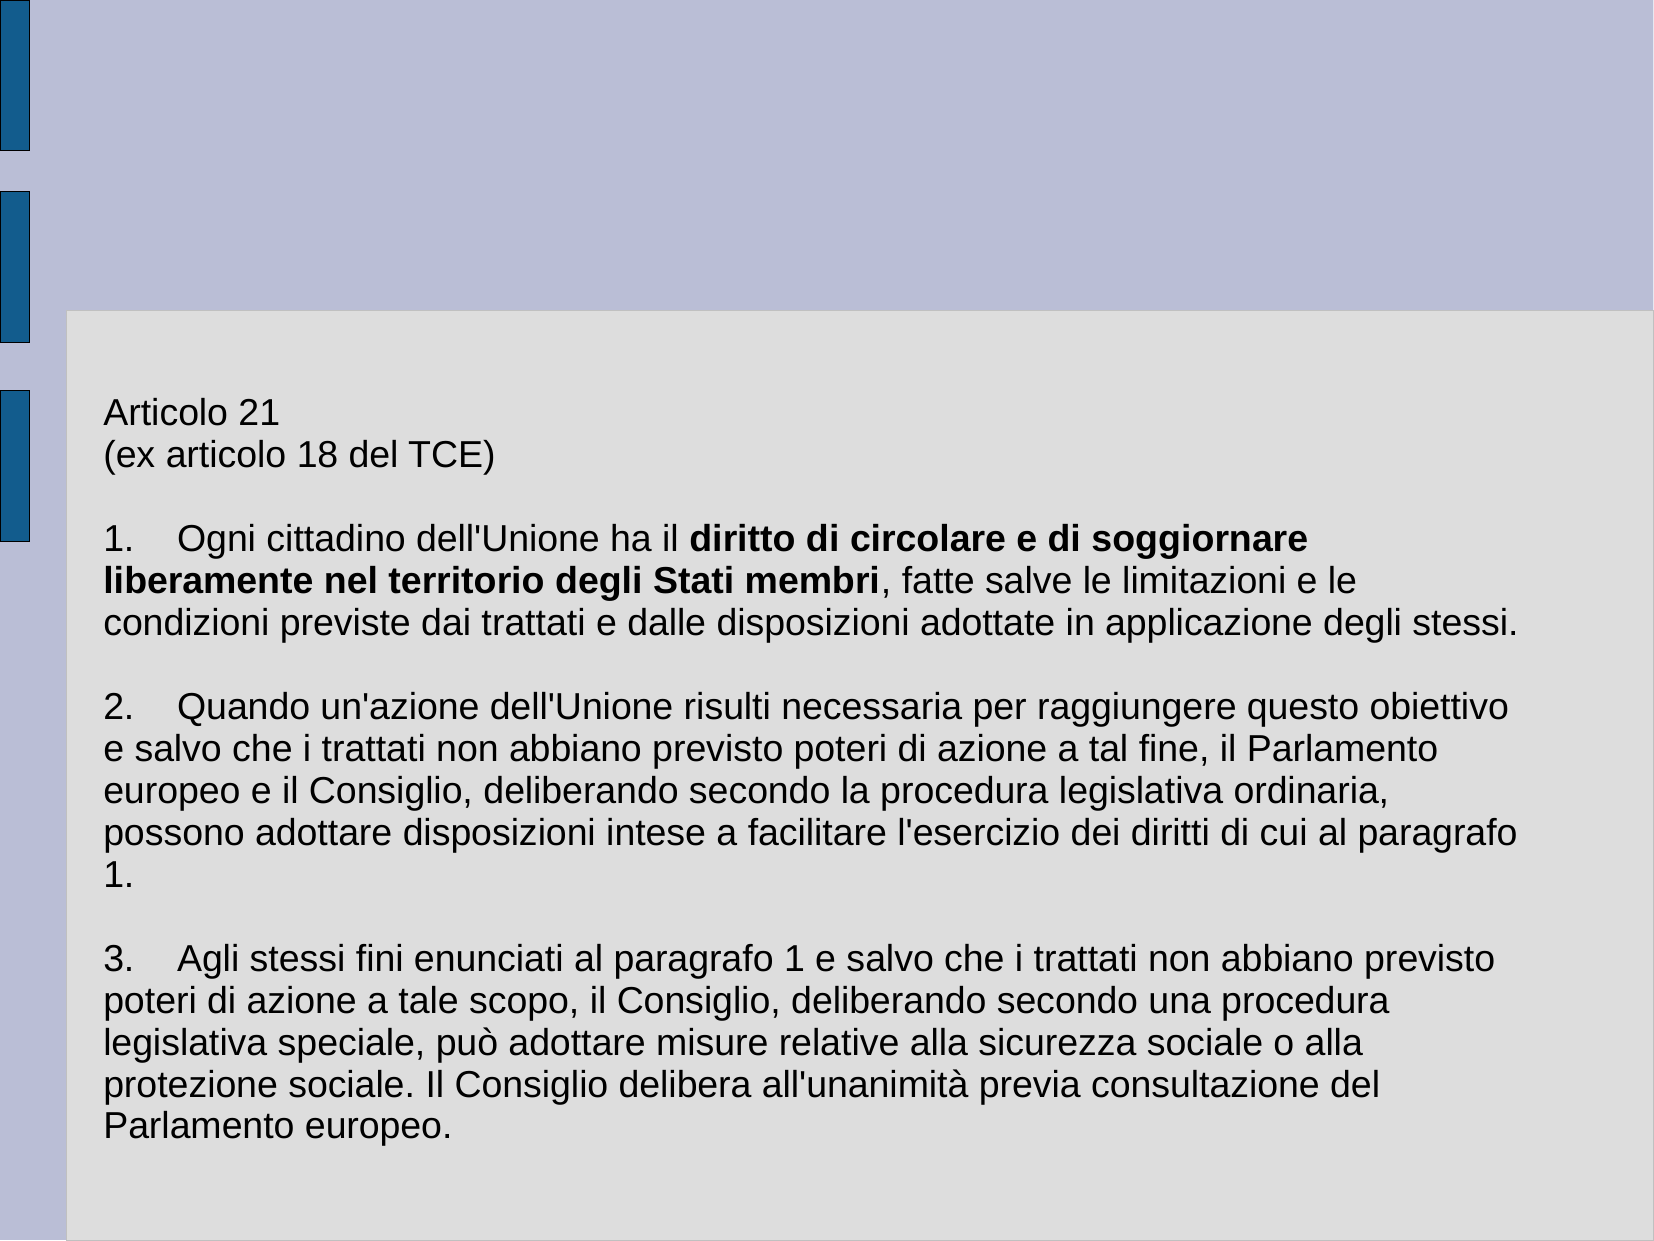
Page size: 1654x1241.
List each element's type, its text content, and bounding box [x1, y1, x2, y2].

text_box Articolo 21 (ex articolo 18 del TCE) 1. Ogni cittadino dell'Unione ha il diritto di circolare e di soggiornare liberamente nel territorio degli Stati membri, fatte salve le limitazioni e le condizioni previste dai trattati e dalle disposizioni adottate in applicazione degli stessi. 2. Quando un'azione dell'Unione risulti necessaria per raggiungere questo obiettivo e salvo che i trattati non abbiano previsto poteri di azione a tal fine, il Parlamento europeo e il Consiglio, deliberando secondo la procedura legislativa ordinaria, possono adottare disposizioni intese a facilitare l'esercizio dei diritti di cui al paragrafo 1. 3. Agli stessi fini enunciati al paragrafo 1 e salvo che i trattati non abbiano previsto poteri di azione a tale scopo, il Consiglio, deliberando secondo una procedura legislativa speciale, può adottare misure relative alla sicurezza sociale o alla protezione sociale. Il Consiglio delibera all'unanimità previa consultazione del Parlamento europeo. [88, 383, 1536, 1158]
